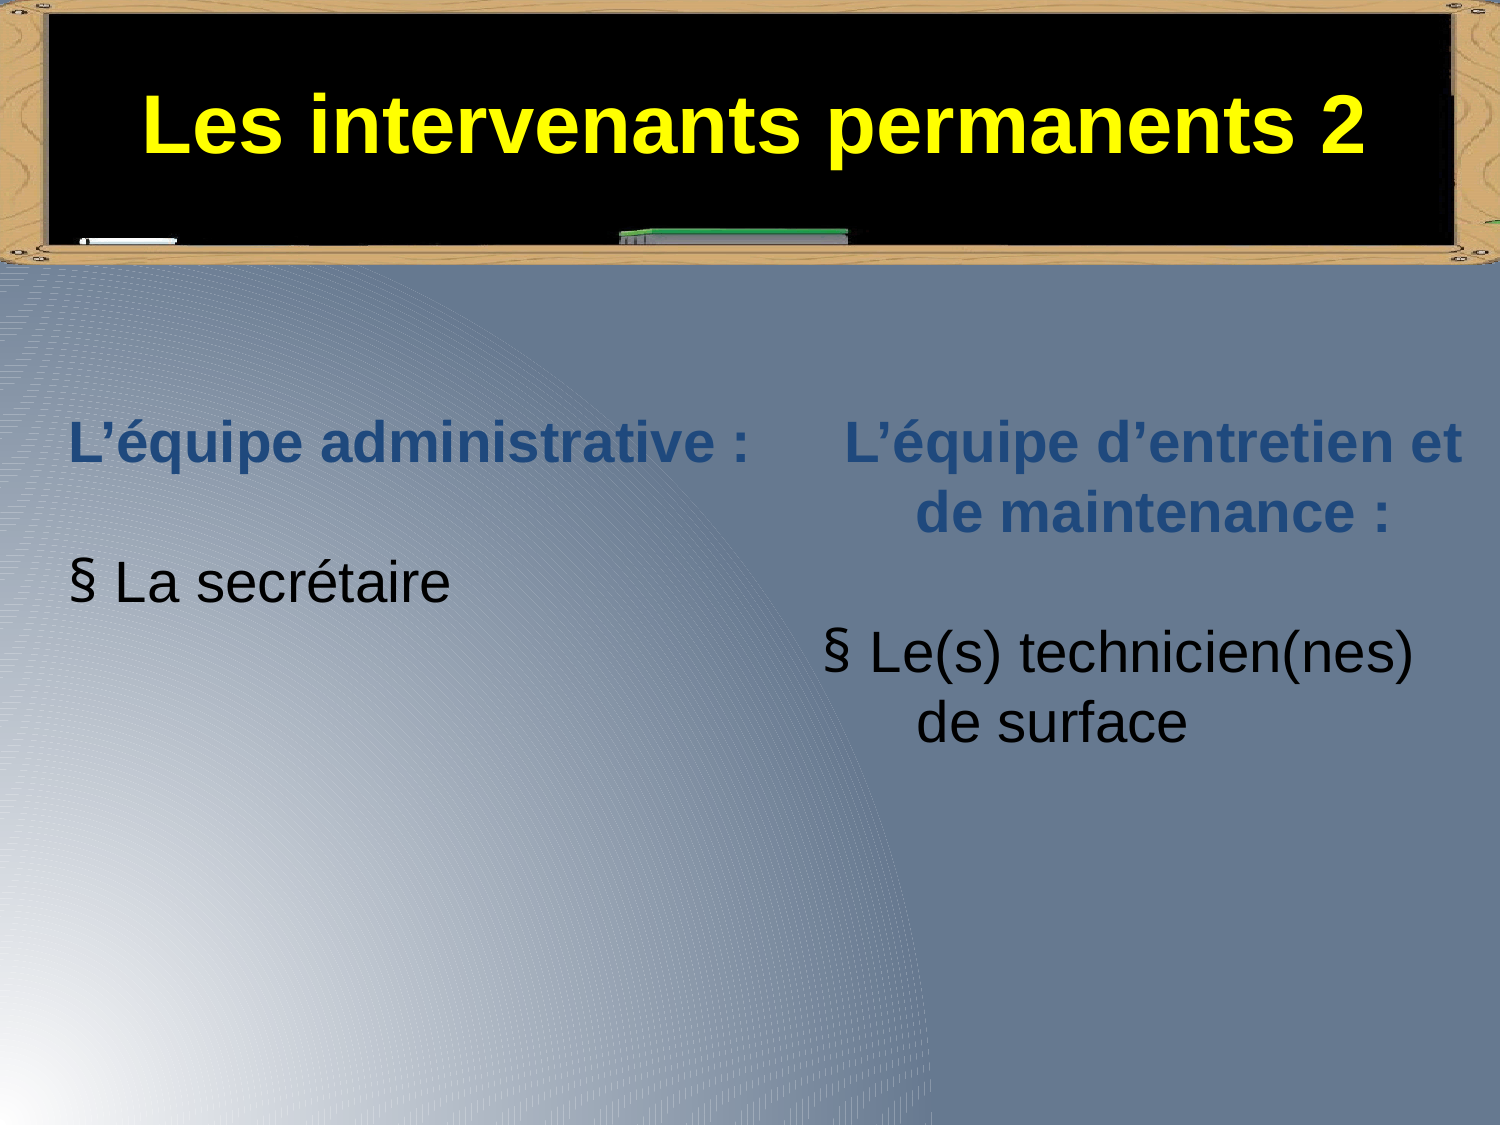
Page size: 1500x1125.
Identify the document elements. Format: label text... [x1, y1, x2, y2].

text_box Les intervenants permanents 2 [126, 63, 1403, 180]
text_box L’équipe d’entretien et de maintenance : Le(s) technicien(nes) de surface [807, 397, 1500, 766]
picture [0, 0, 1500, 265]
text_box L’équipe administrative : La secrétaire [53, 397, 775, 696]
